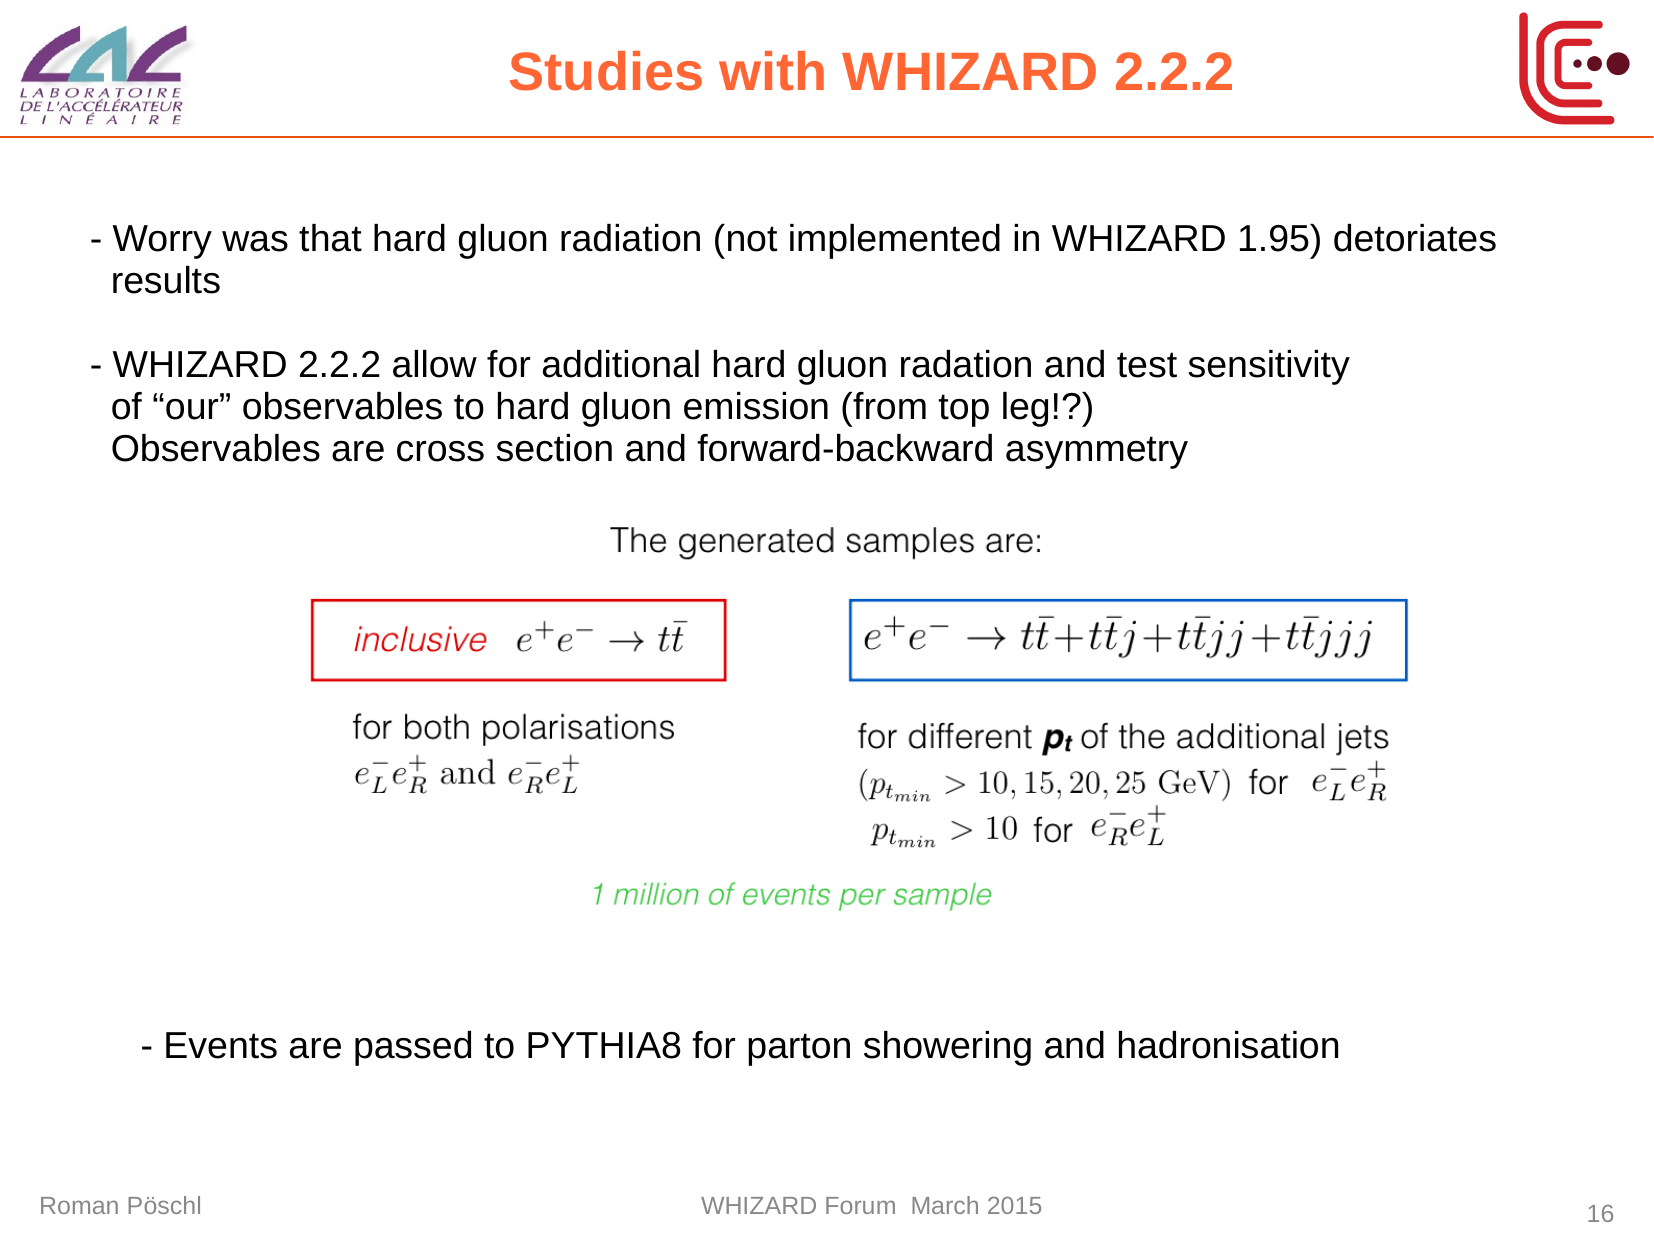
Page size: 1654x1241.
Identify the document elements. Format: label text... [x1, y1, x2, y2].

picture [1508, 2, 1641, 135]
picture [258, 502, 1454, 916]
title Studies with WHIZARD 2.2.2 [128, 29, 1617, 113]
text_box - Worry was that hard gluon radiation (not implemented in WHIZARD 1.95) detoriates results - WHIZARD 2.2.2 allow for additional hard gluon radation and test sensitivity of “our” observables to hard gluon emission (from top leg!?) Observables are cross section and forward-backward asymmetry [75, 210, 1516, 477]
text_box - Events are passed to PYTHIA8 for parton showering and hadronisation [125, 1017, 1359, 1075]
picture [17, 22, 199, 127]
